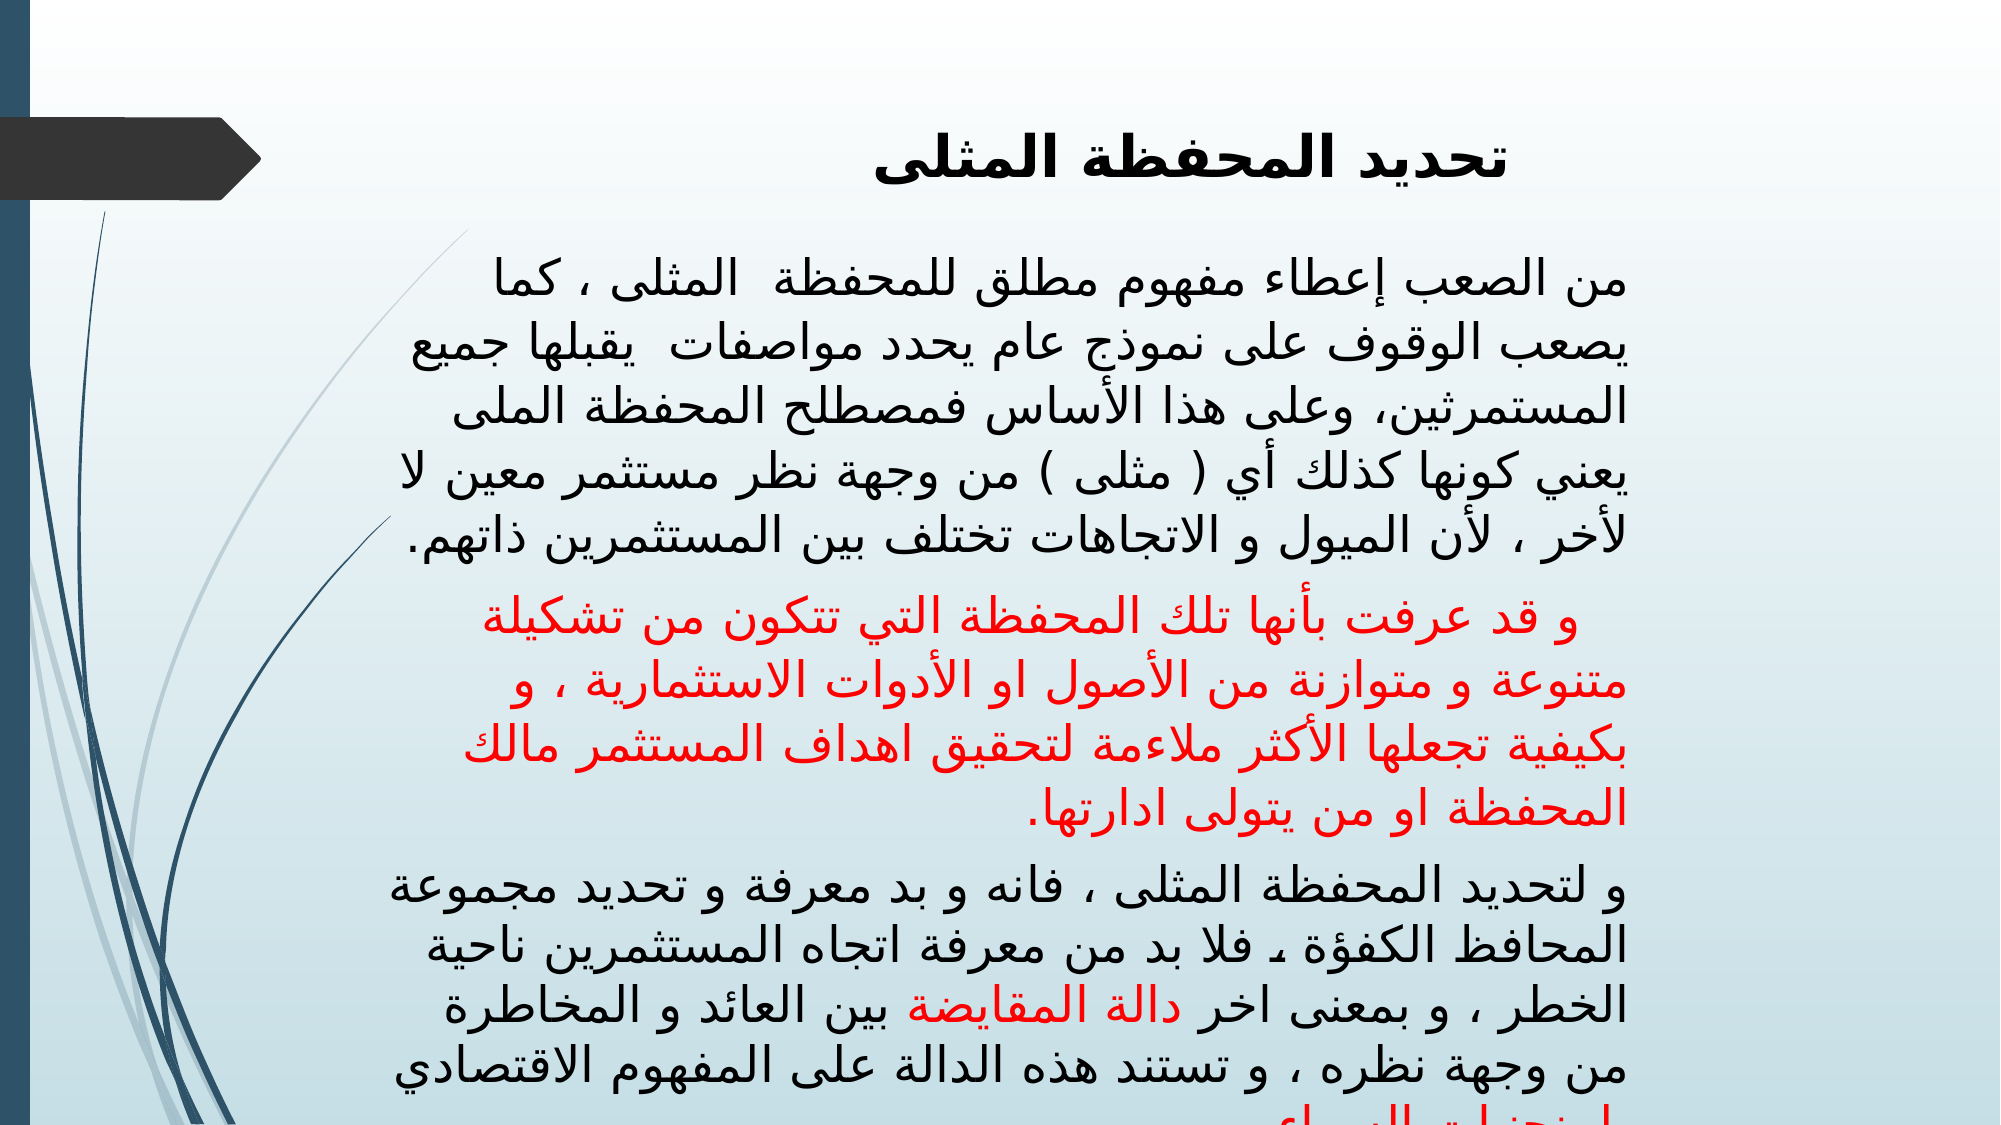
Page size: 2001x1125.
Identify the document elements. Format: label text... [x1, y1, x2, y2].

text_box من الصعب إعطاء مفهوم مطلق للمحفظة المثلى ، كما يصعب الوقوف على نموذج عام يحدد مواصفات يقبلها جميع المستمرثين، وعلى هذا الأساس فمصطلح المحفظة الملى يعني كونها كذلك أي ( مثلى ) من وجهة نظر مستثمر معين لا لأخر ، لأن الميول و الاتجاهات تختلف بين المستثمرين ذاتهم. و قد عرفت بأنها تلك المحفظة التي تتكون من تشكيلة متنوعة و متوازنة من الأصول او الأدوات الاستثمارية ، و بكيفية تجعلها الأكثر ملاءمة لتحقيق اهداف المستثمر مالك المحفظة او من يتولى ادارتها. و لتحديد المحفظة المثلى ، فانه و بد معرفة و تحديد مجموعة المحافظ الكفؤة ، فلا بد من معرفة اتجاه المستثمرين ناحية الخطر ، و بمعنى اخر دالة المقايضة بين العائد و المخاطرة من وجهة نظره ، و تستند هذه الدالة على المفهوم الاقتصادي لمنحنيات السواء [374, 234, 1661, 1125]
text_box تحديد المحفظة المثلى [858, 112, 1546, 197]
